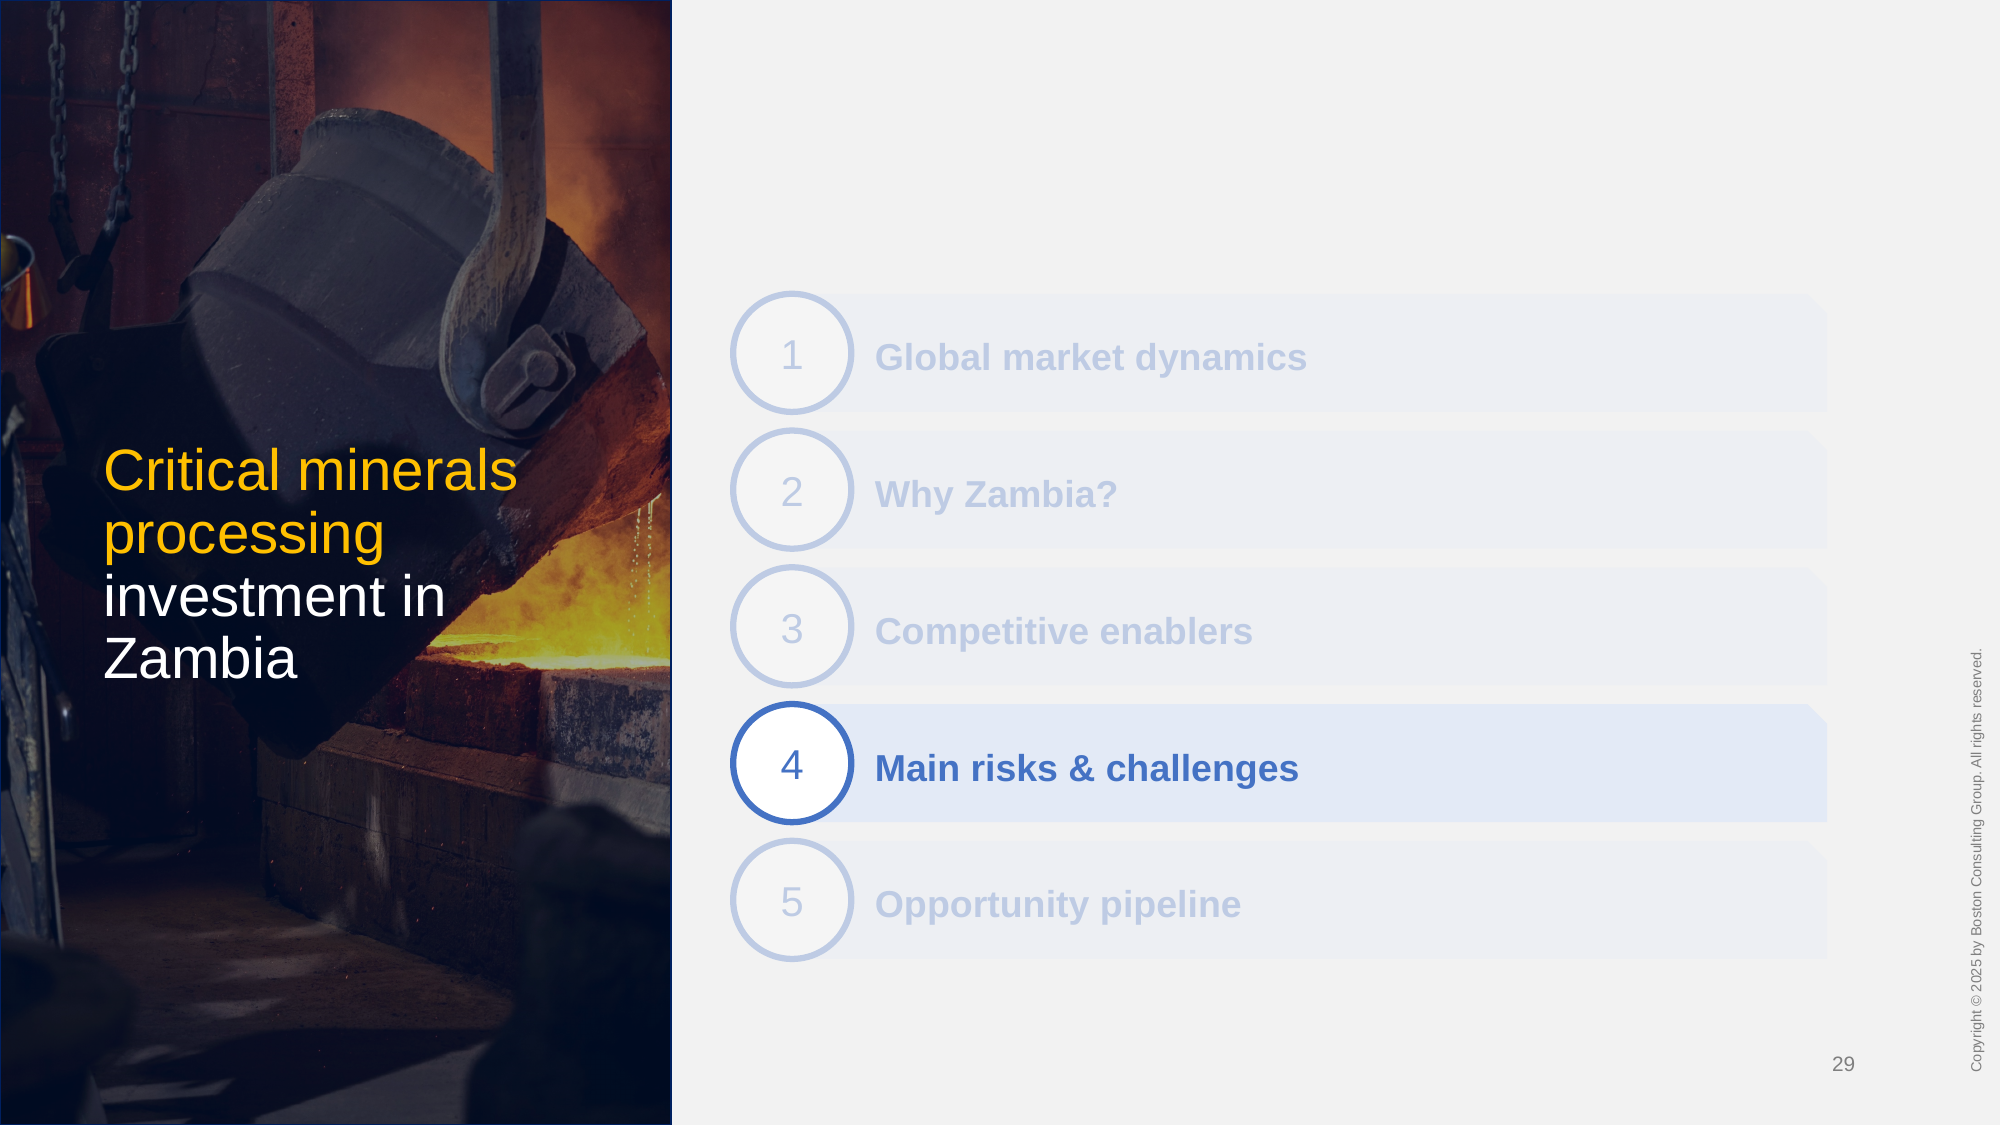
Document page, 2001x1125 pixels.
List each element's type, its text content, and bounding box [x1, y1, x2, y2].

text_box 4 [733, 704, 852, 823]
text_box [695, 834, 1897, 972]
text_box Main risks & challenges [797, 704, 1828, 823]
text_box [0, 0, 671, 1125]
title Critical minerals processing investment in Zambia [103, 439, 617, 686]
text_box [695, 285, 1897, 695]
